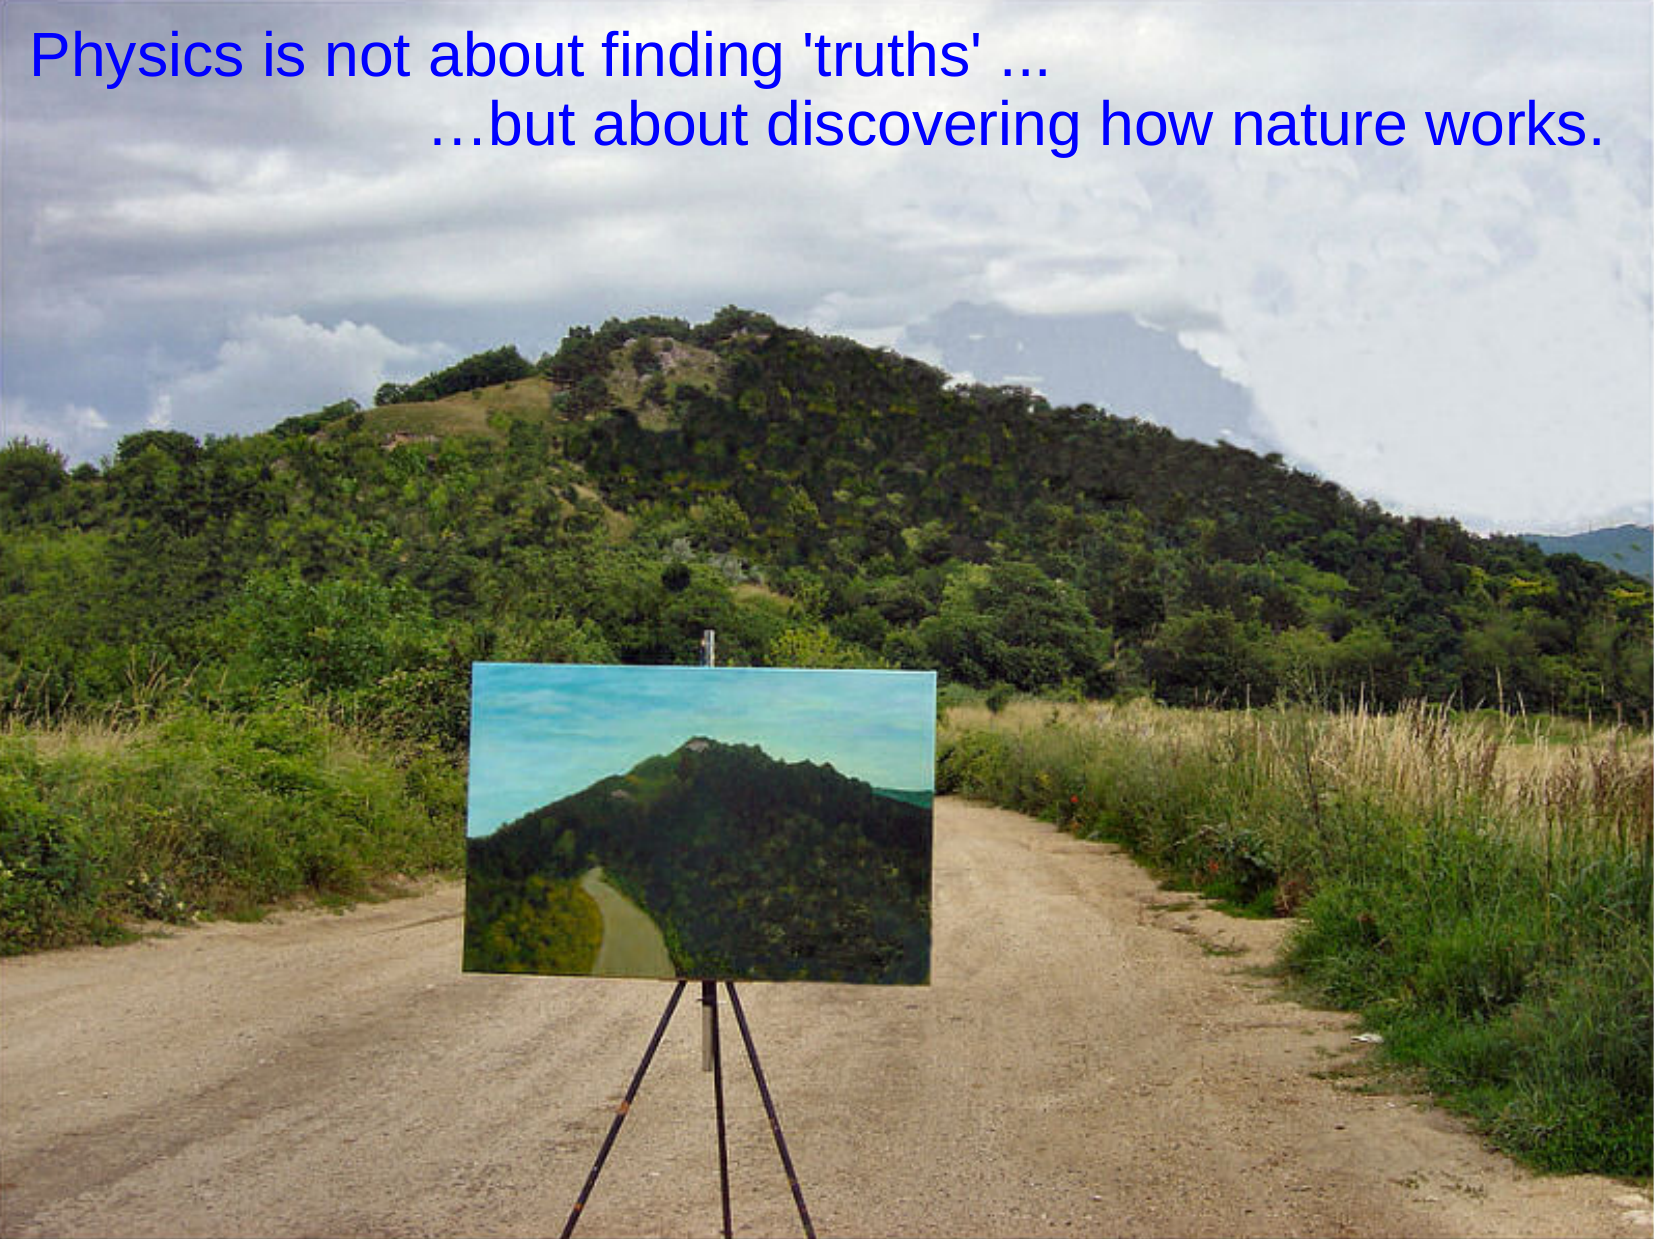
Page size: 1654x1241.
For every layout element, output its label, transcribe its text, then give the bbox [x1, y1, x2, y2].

picture [0, 0, 1654, 1239]
text_box Physics is not about finding 'truths' ... …but about discovering how nature works. [14, 12, 1636, 167]
